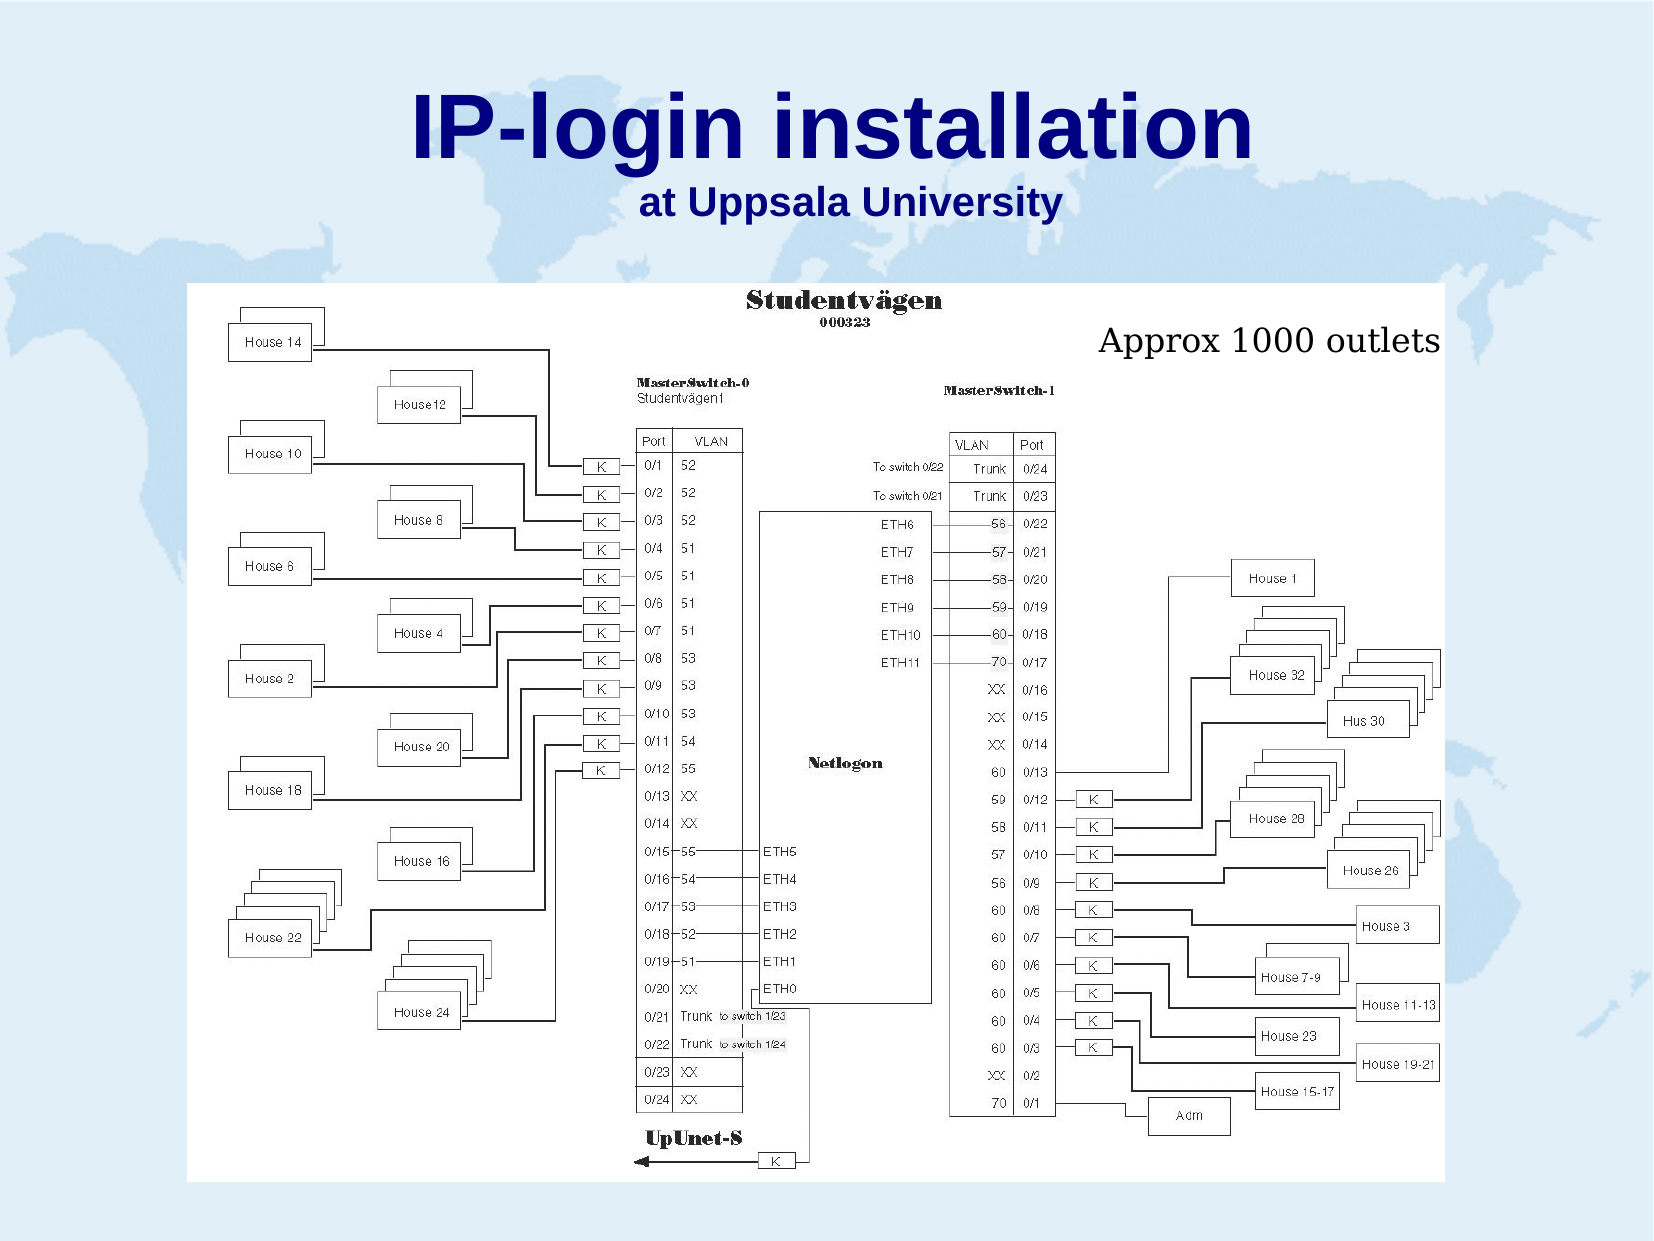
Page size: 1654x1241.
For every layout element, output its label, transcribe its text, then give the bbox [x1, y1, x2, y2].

picture [0, 0, 1654, 1241]
text_box Approx 1000 outlets [1098, 321, 1443, 361]
title IP-login installation at Uppsala University [127, 46, 1540, 254]
